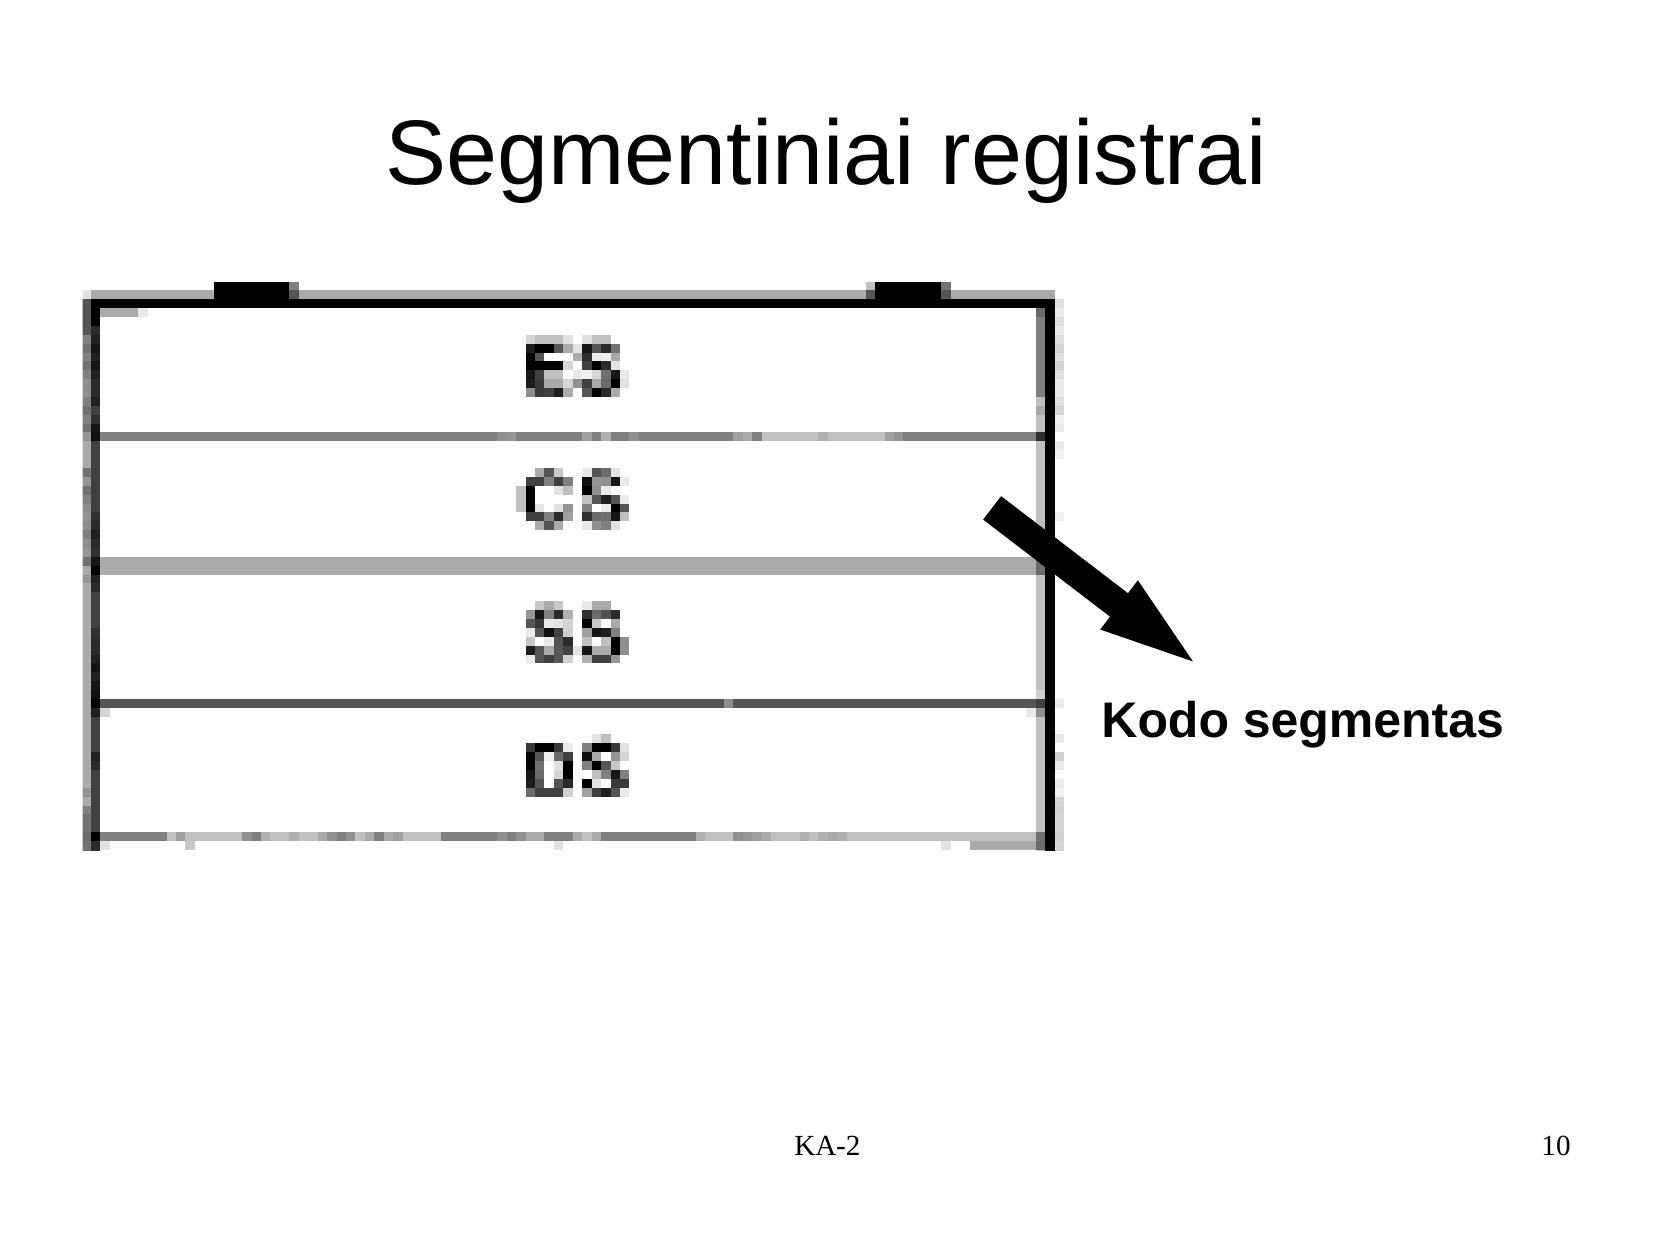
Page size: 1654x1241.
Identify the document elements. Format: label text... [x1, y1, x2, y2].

title Segmentiniai registrai [82, 49, 1571, 257]
picture [82, 282, 1074, 851]
text_box Kodo segmentas [1086, 685, 1619, 756]
